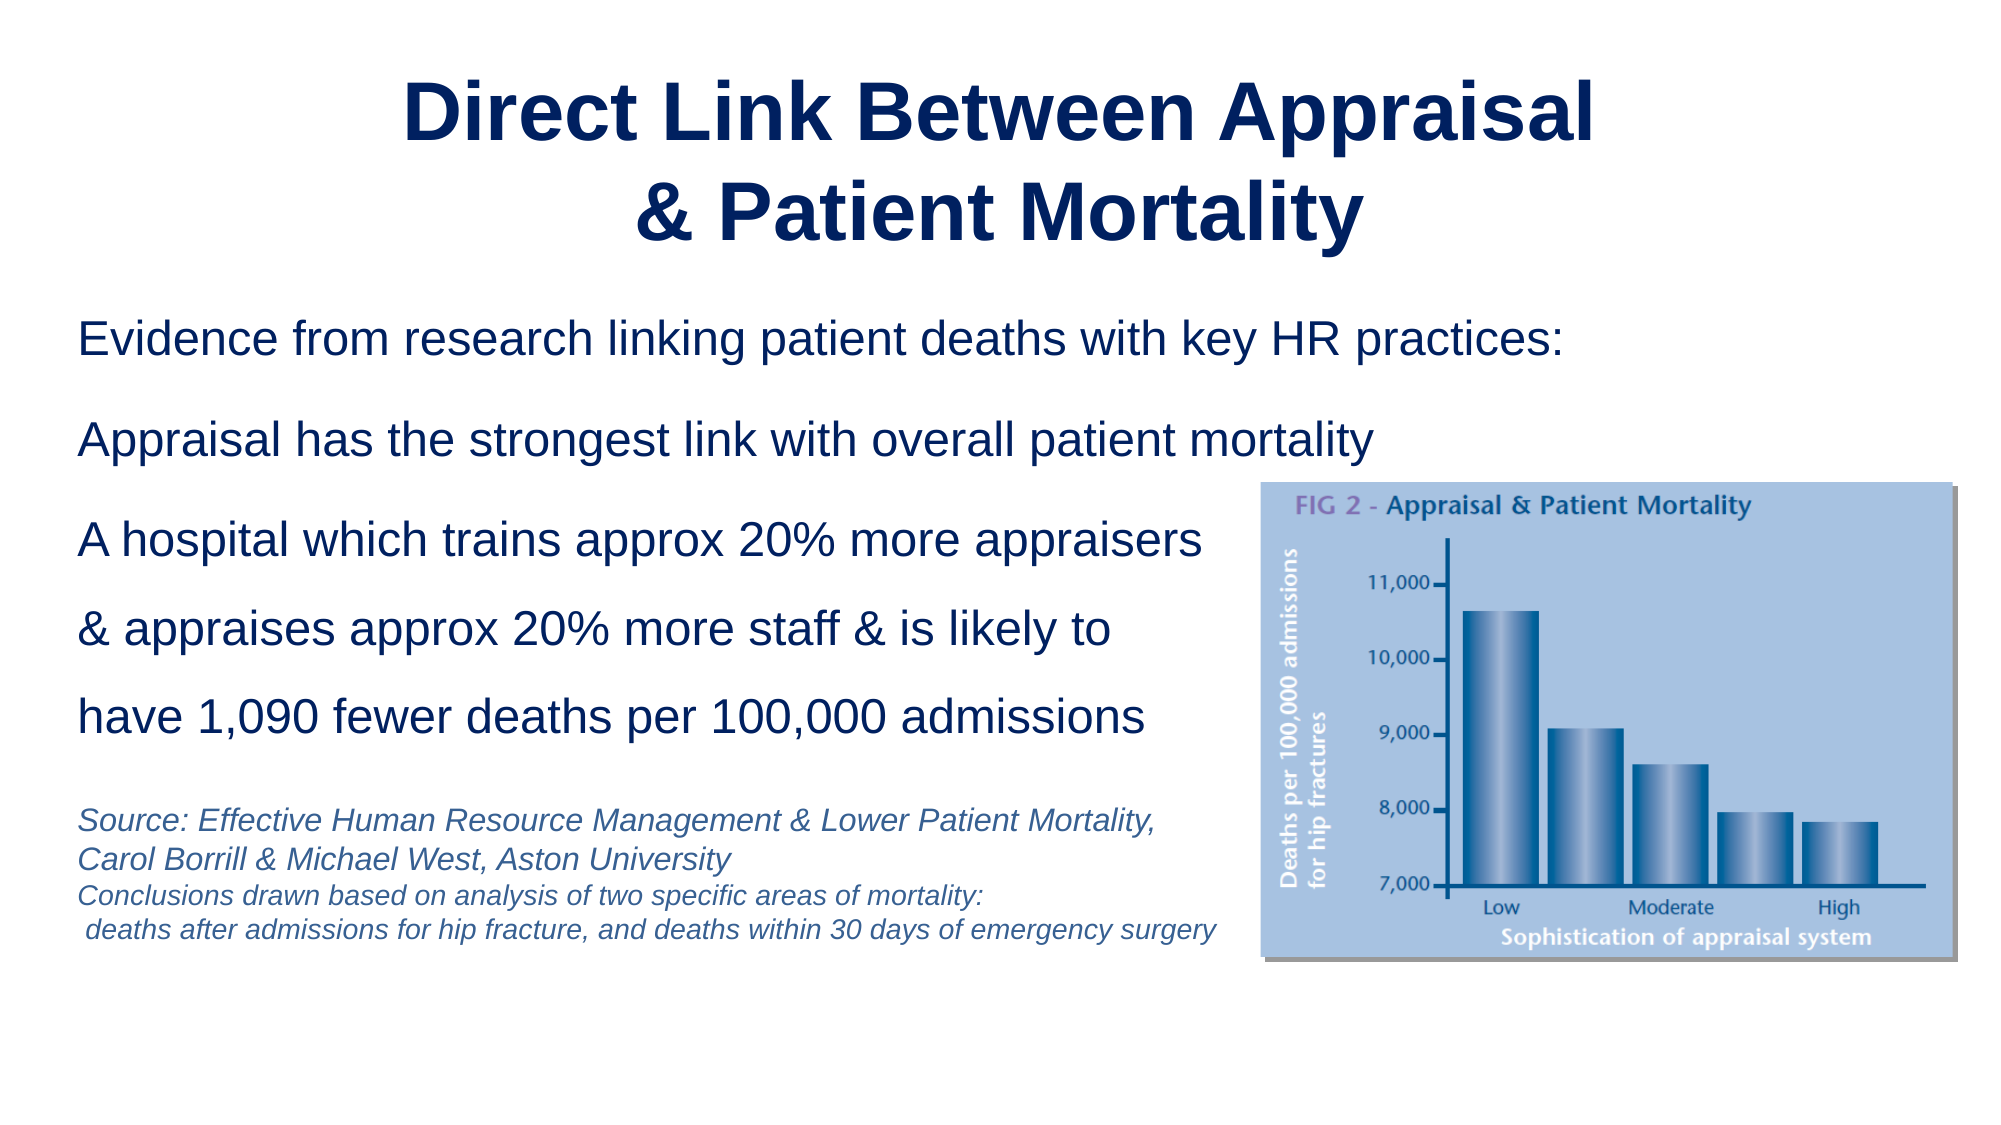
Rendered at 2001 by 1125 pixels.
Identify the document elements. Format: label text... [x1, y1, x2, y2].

list Evidence from research linking patient deaths with key HR practices: Appraisal has the strongest link with overall patient mortality A hospital which trains approx 20% more appraisers & appraises approx 20% more staff & is likely to have 1,090 fewer deaths per 100,000 admissions Source: Effective Human Resource Management & Lower Patient Mortality, Carol Borrill & Michael West, Aston University Conclusions drawn based on analysis of two specific areas of mortality: deaths after admissions for hip fracture, and deaths within 30 days of emergency surgery [62, 270, 1918, 957]
title Direct Link Between Appraisal & Patient Mortality [99, 50, 1900, 238]
picture [1260, 482, 1953, 957]
